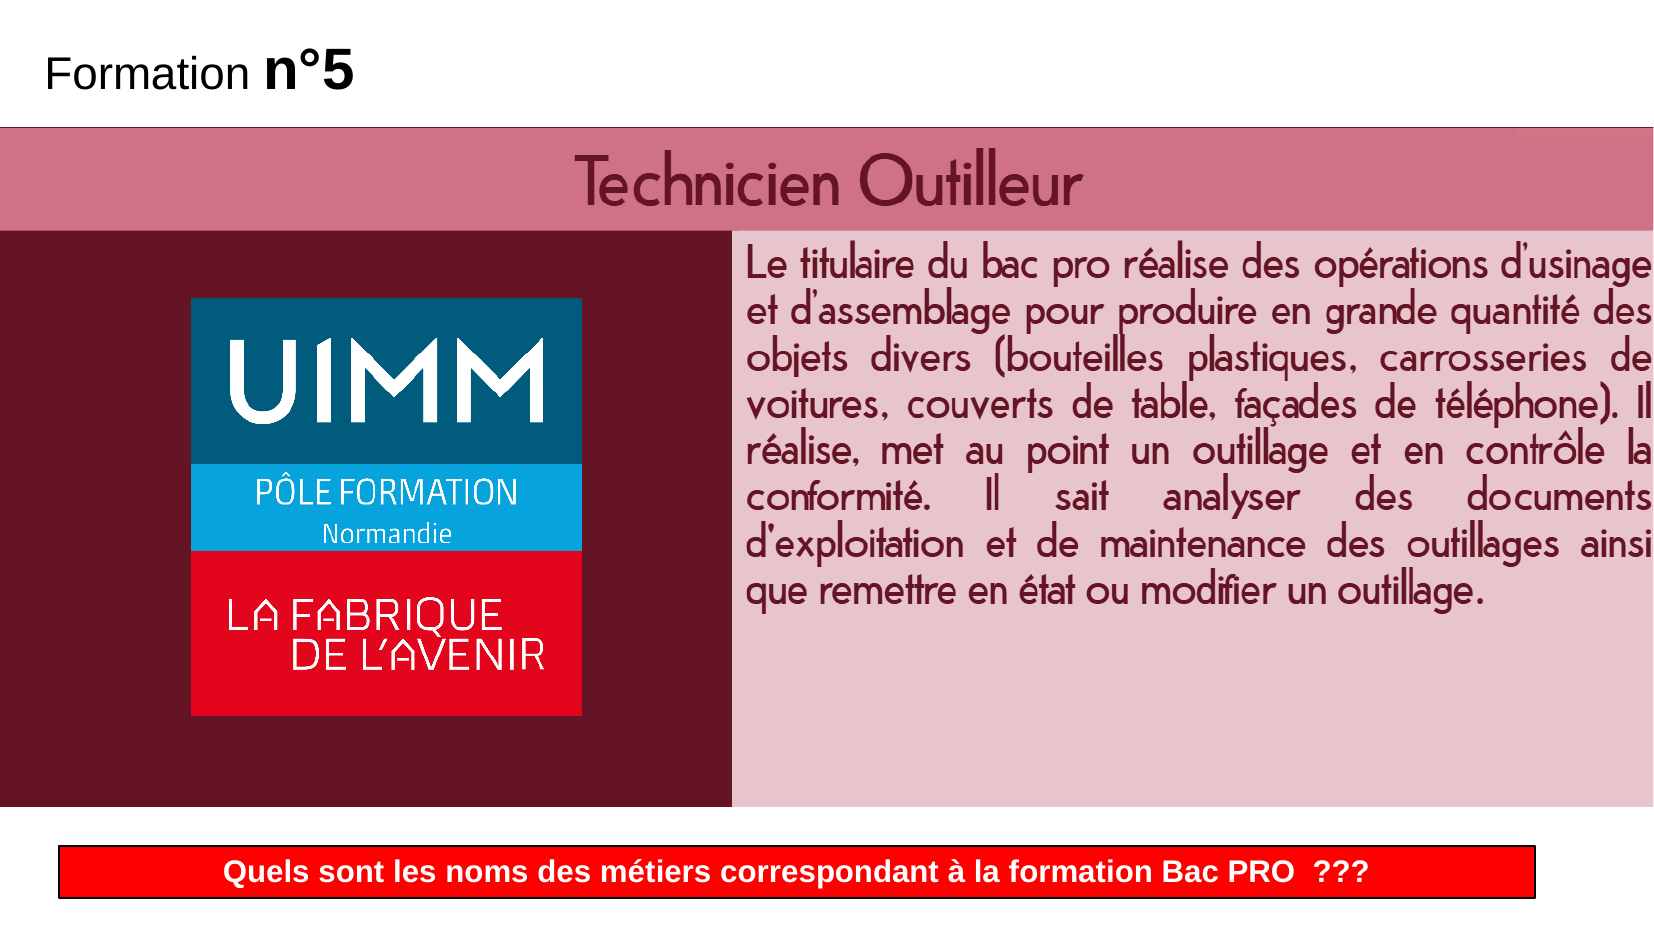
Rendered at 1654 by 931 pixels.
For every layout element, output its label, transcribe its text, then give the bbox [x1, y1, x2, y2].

text_box Quels sont les noms des métiers correspondant à la formation Bac PRO ??? [59, 846, 1536, 898]
picture [0, 127, 1654, 807]
text_box Formation n°5 [29, 29, 473, 110]
